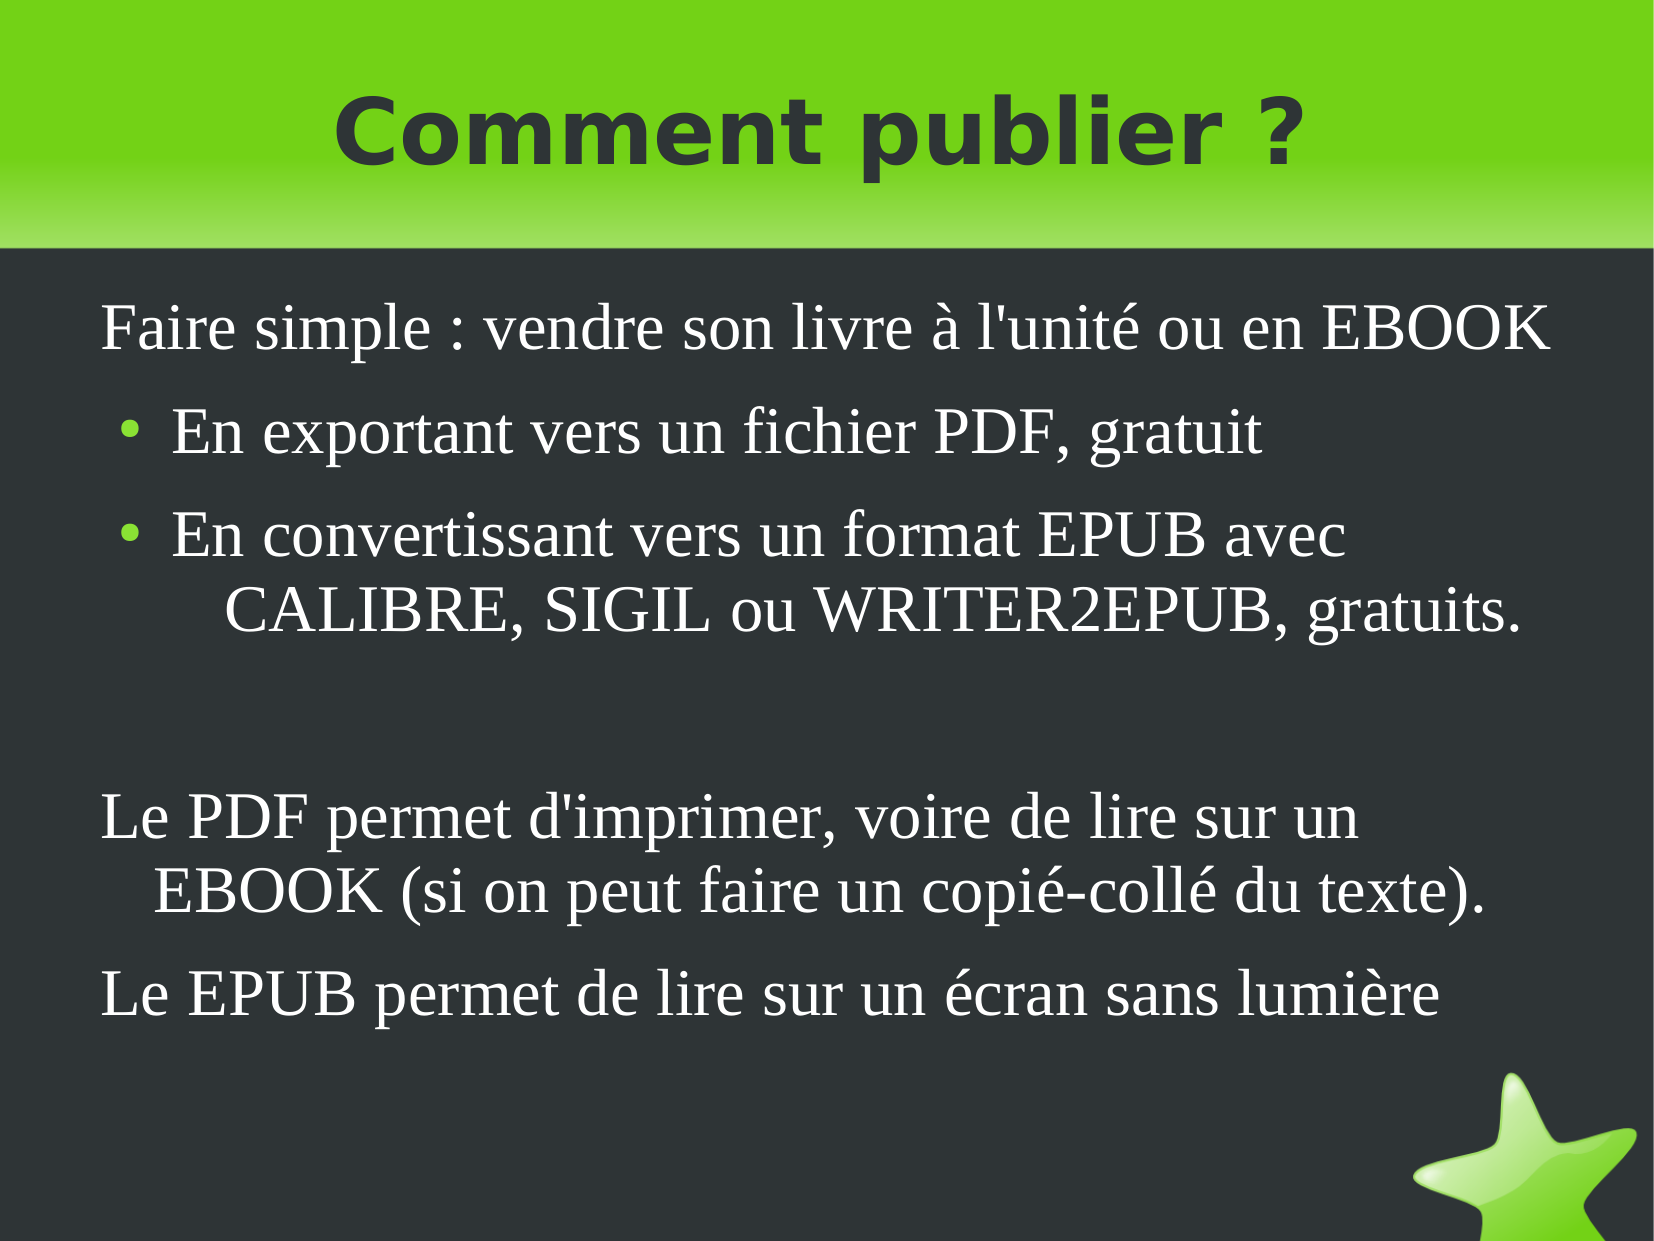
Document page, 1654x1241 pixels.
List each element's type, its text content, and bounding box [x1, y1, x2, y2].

list Faire simple : vendre son livre à l'unité ou en EBOOK En exportant vers un fichier PDF, gratuit En convertissant vers un format EPUB avec CALIBRE, SIGIL ou WRITER2EPUB, gratuits. Le PDF permet d'imprimer, voire de lire sur un EBOOK (si on peut faire un copié-collé du texte). Le EPUB permet de lire sur un écran sans lumière [82, 290, 1571, 1094]
picture [0, 0, 1654, 1241]
title Comment publier ? [76, 36, 1565, 229]
